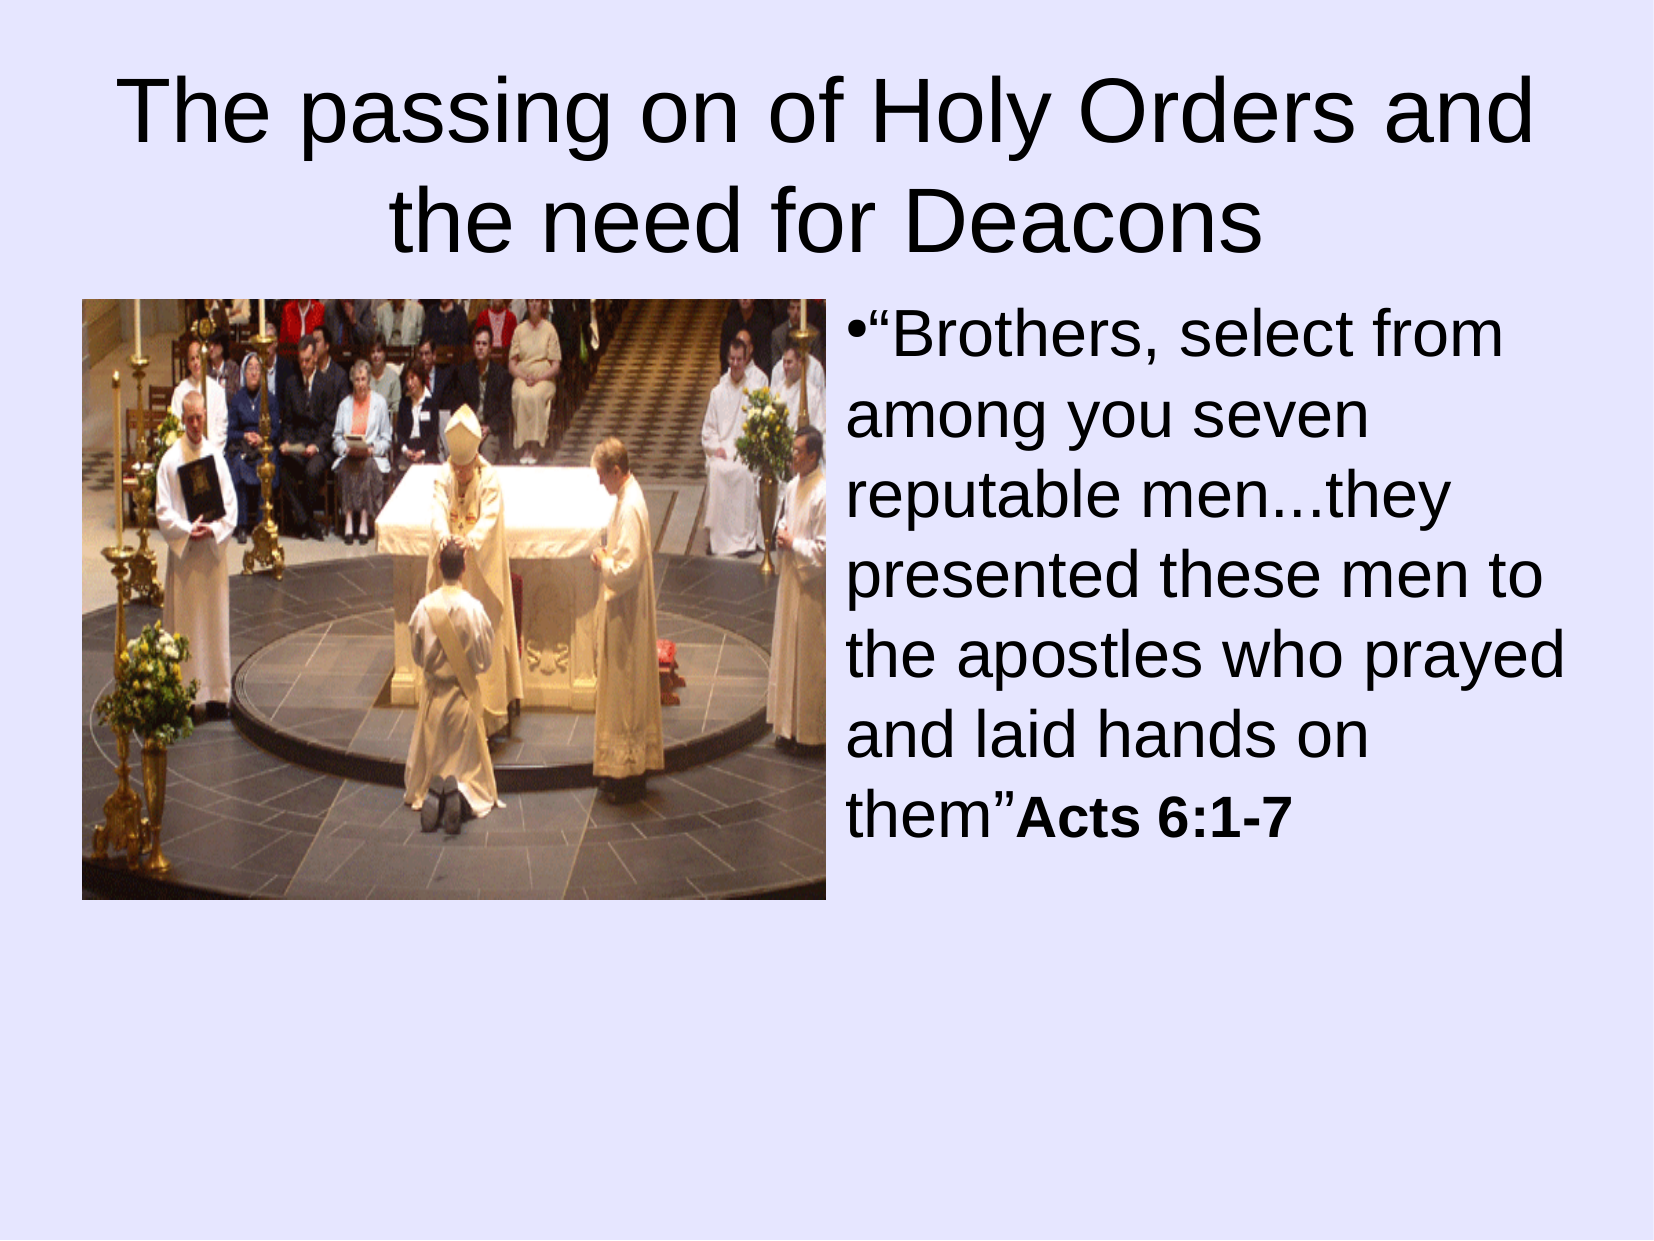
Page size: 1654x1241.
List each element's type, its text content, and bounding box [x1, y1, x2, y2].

list “Brothers, select from among you seven reputable men...they presented these men to the apostles who prayed and laid hands on them”Acts 6:1-7 [845, 290, 1572, 1109]
title The passing on of Holy Orders and the need for Deacons [82, 50, 1571, 256]
picture [82, 300, 826, 901]
